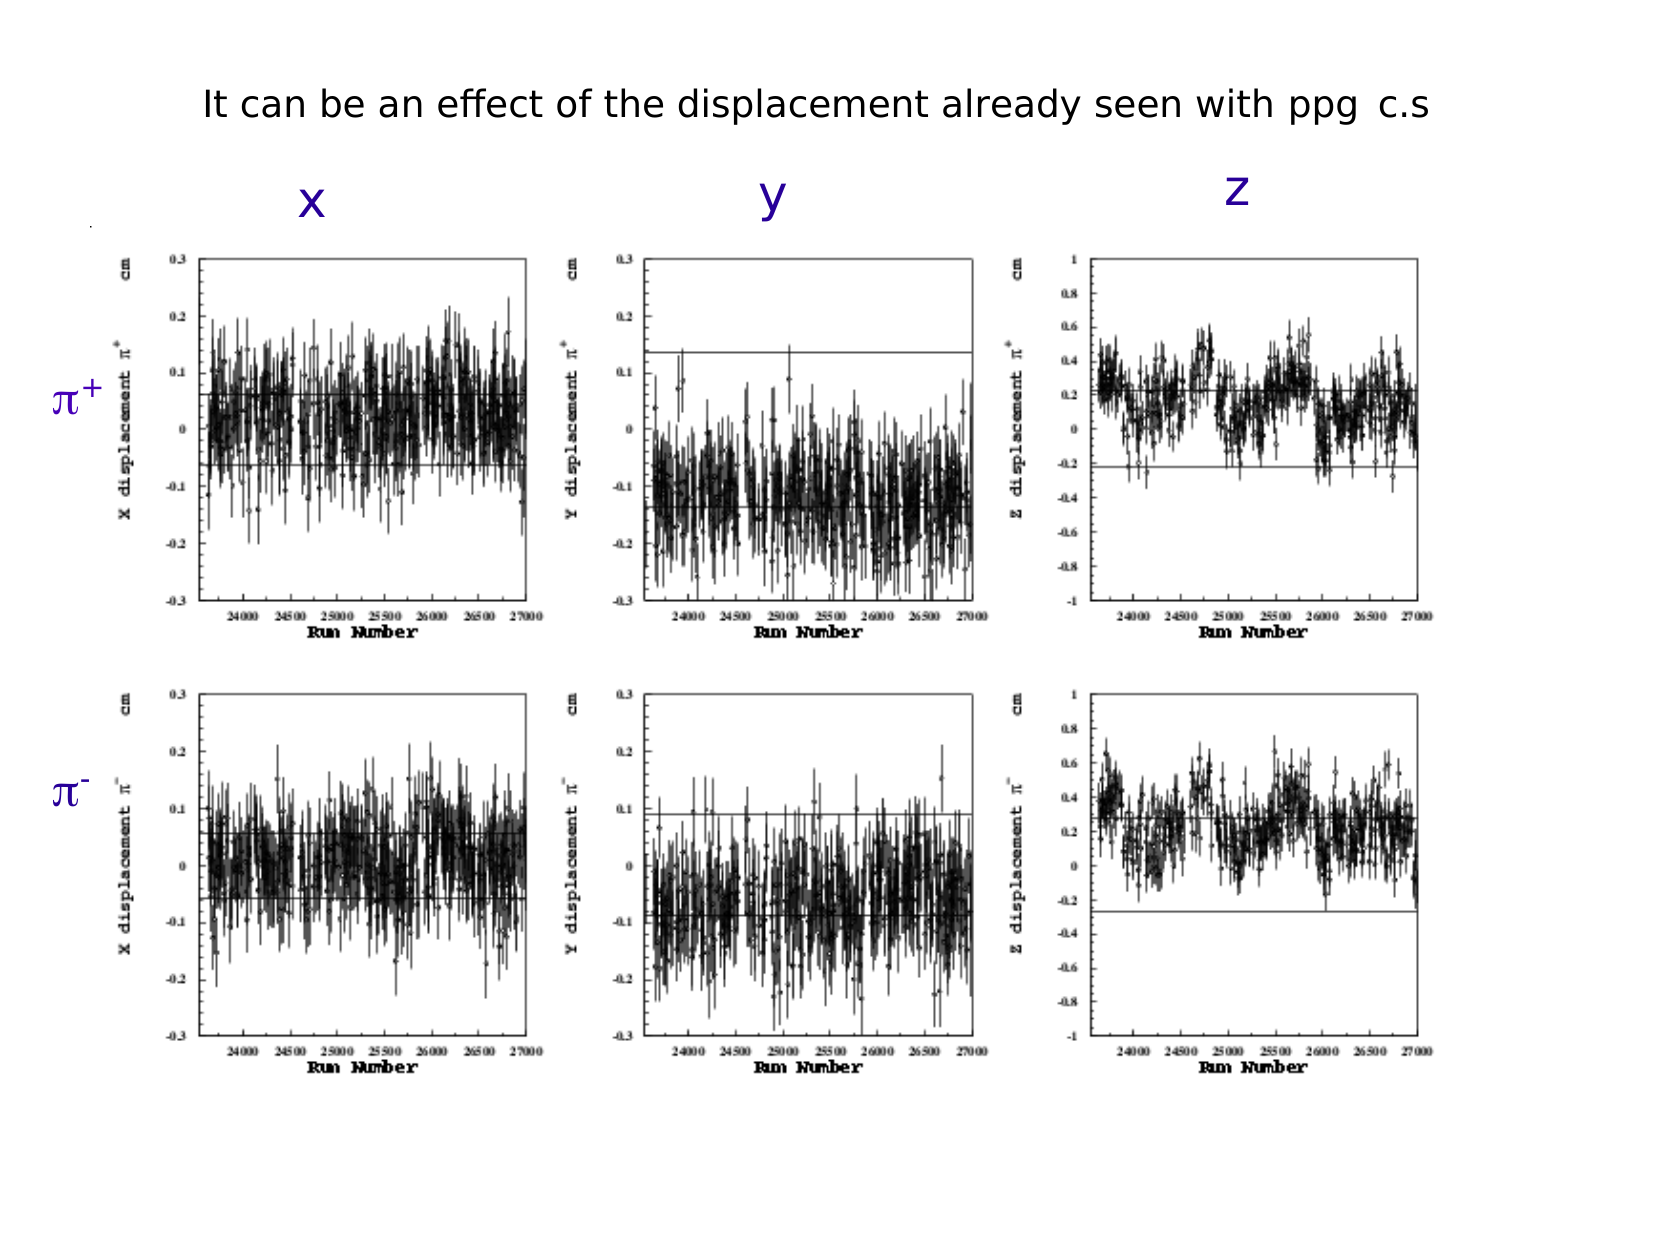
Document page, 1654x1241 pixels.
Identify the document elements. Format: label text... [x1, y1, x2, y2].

picture [90, 226, 1501, 1102]
text_box x [282, 163, 393, 237]
text_box p- [38, 762, 159, 843]
text_box p+ [38, 360, 159, 441]
text_box z [1210, 151, 1320, 225]
text_box It can be an effect of the displacement already seen with ppg c.s [187, 75, 1538, 136]
text_box y [743, 157, 854, 231]
